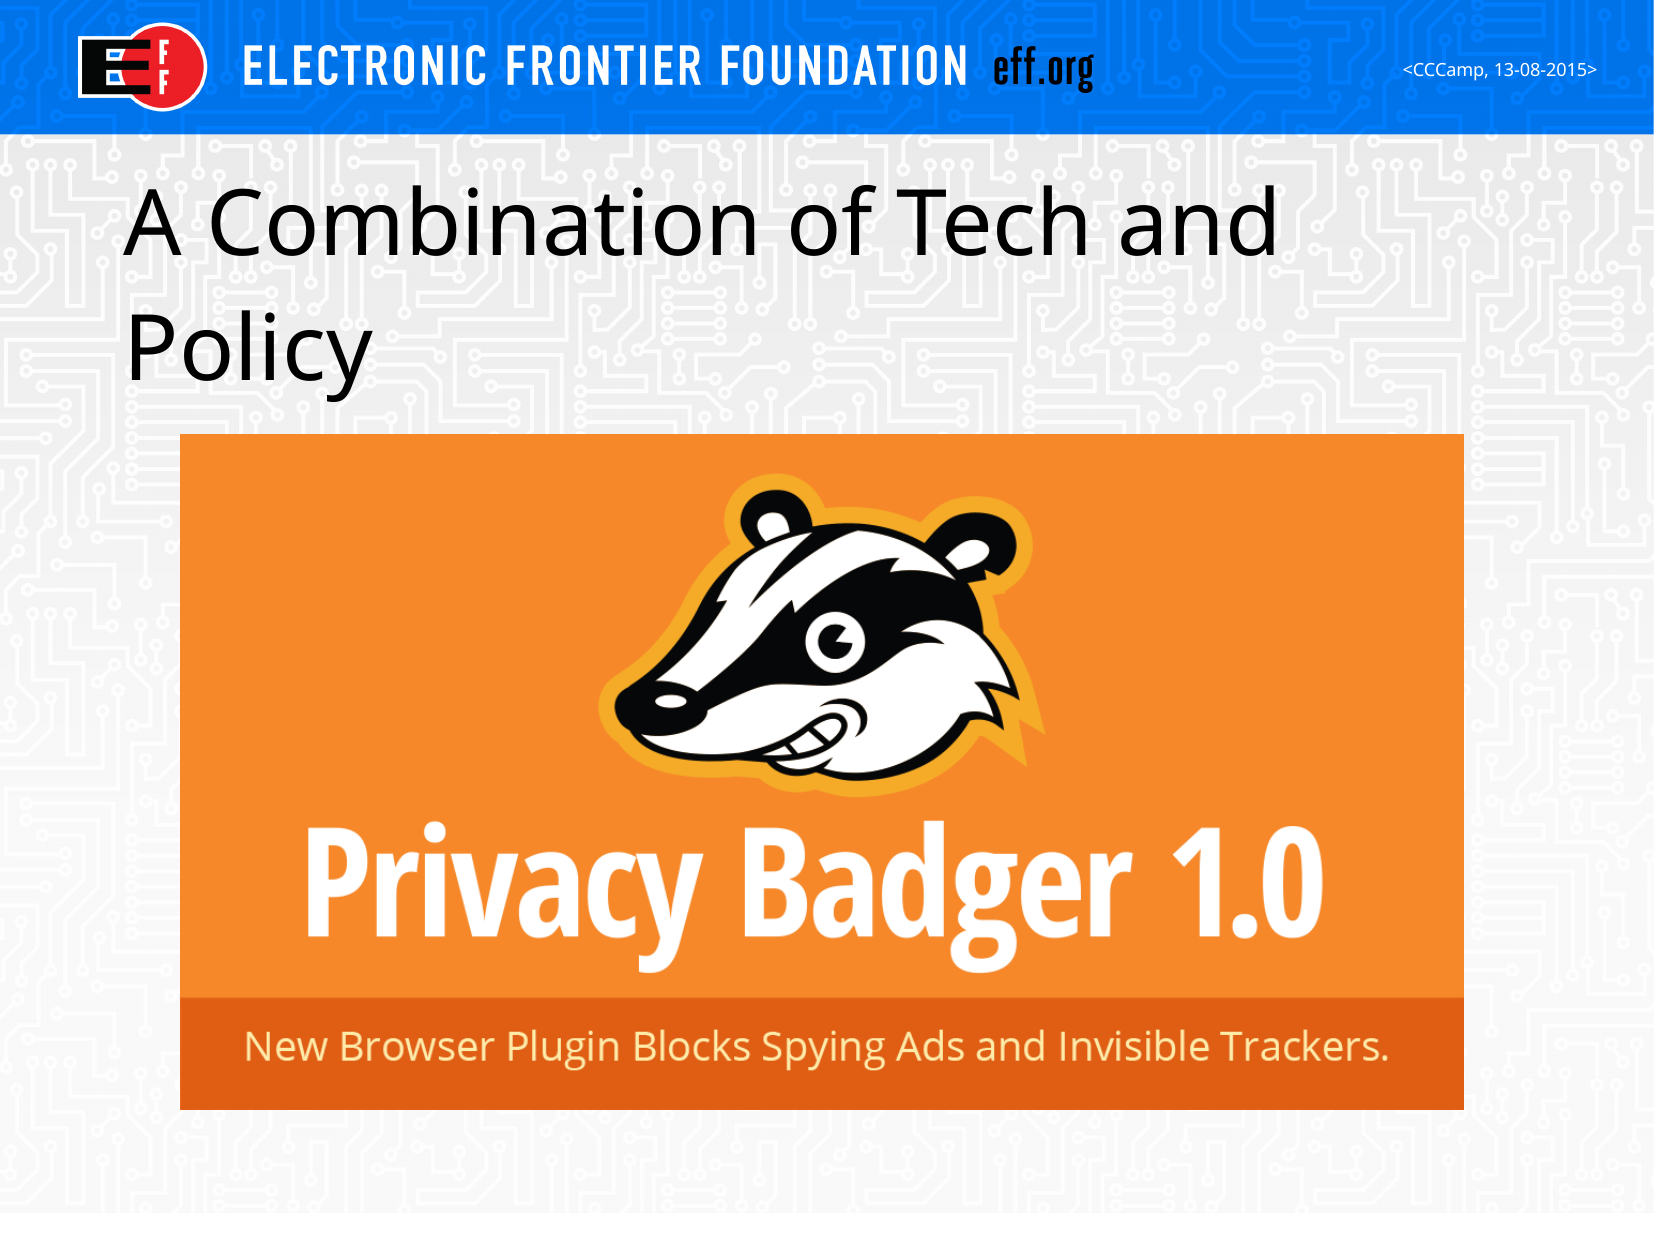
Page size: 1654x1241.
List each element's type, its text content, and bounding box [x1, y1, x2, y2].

title A Combination of Tech and Policy [124, 179, 1530, 386]
picture [0, 0, 1654, 1213]
